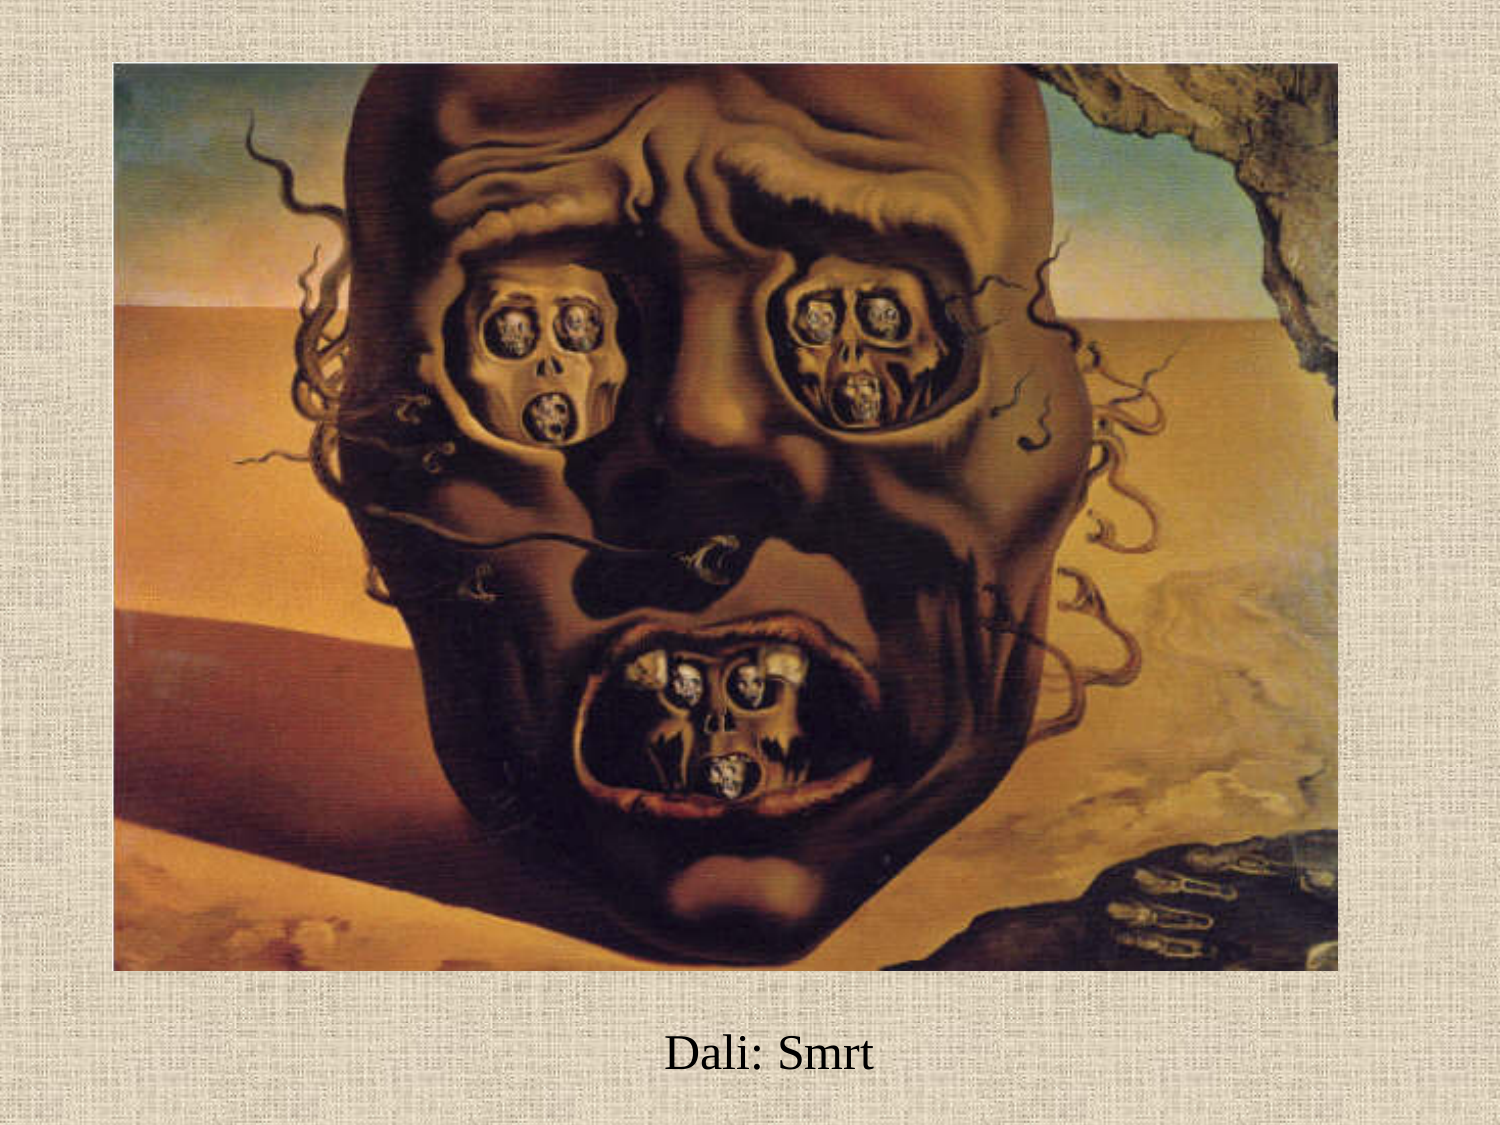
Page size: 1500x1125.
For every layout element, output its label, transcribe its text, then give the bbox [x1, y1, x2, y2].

text_box Dali: Smrt [649, 1012, 890, 1088]
picture [0, 0, 1500, 1125]
